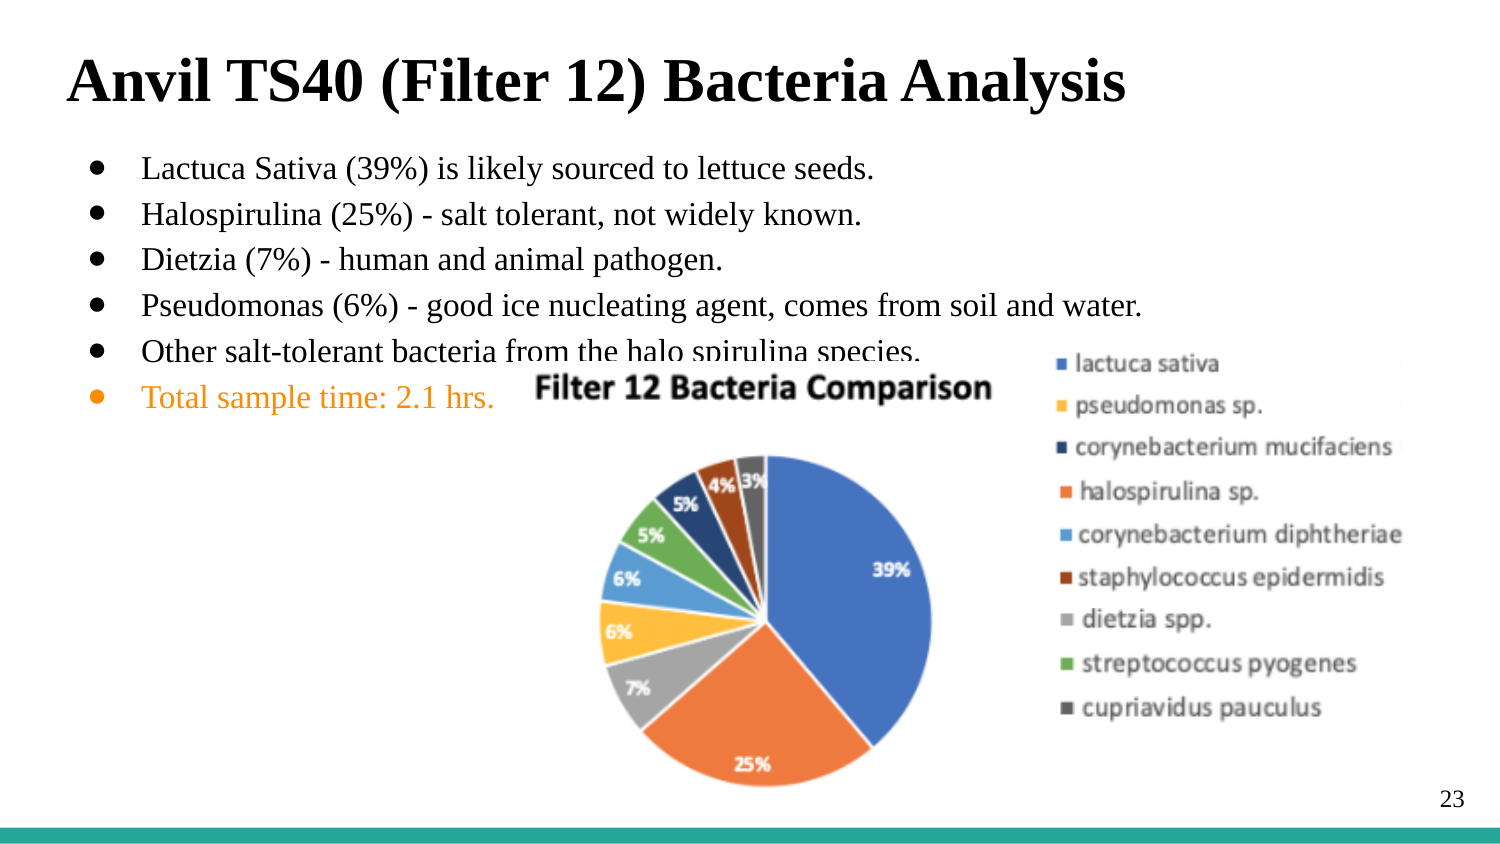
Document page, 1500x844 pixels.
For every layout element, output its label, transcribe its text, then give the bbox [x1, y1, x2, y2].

list Lactuca Sativa (39%) is likely sourced to lettuce seeds. Halospirulina (25%) - salt tolerant, not widely known. Dietzia (7%) - human and animal pathogen. Pseudomonas (6%) - good ice nucleating agent, comes from soil and water. Other salt-tolerant bacteria from the halo spirulina species. Total sample time: 2.1 hrs. [51, 124, 1390, 683]
list Lactuca Sativa (39%) is likely sourced to lettuce seeds. Halospirulina (25%) - salt tolerant, not widely known. Dietzia (7%) - human and animal pathogen. Pseudomonas (6%) - good ice nucleating agent, comes from soil and water. Other salt-tolerant bacteria from the halo spirulina species. Total sample time: 2.1 hrs. [1096, 600, 1390, 683]
slide_number <number> [1389, 764, 1480, 830]
title Anvil TS40 (Filter 12) Bacteria Analysis [51, 24, 1449, 125]
picture [513, 340, 1415, 813]
